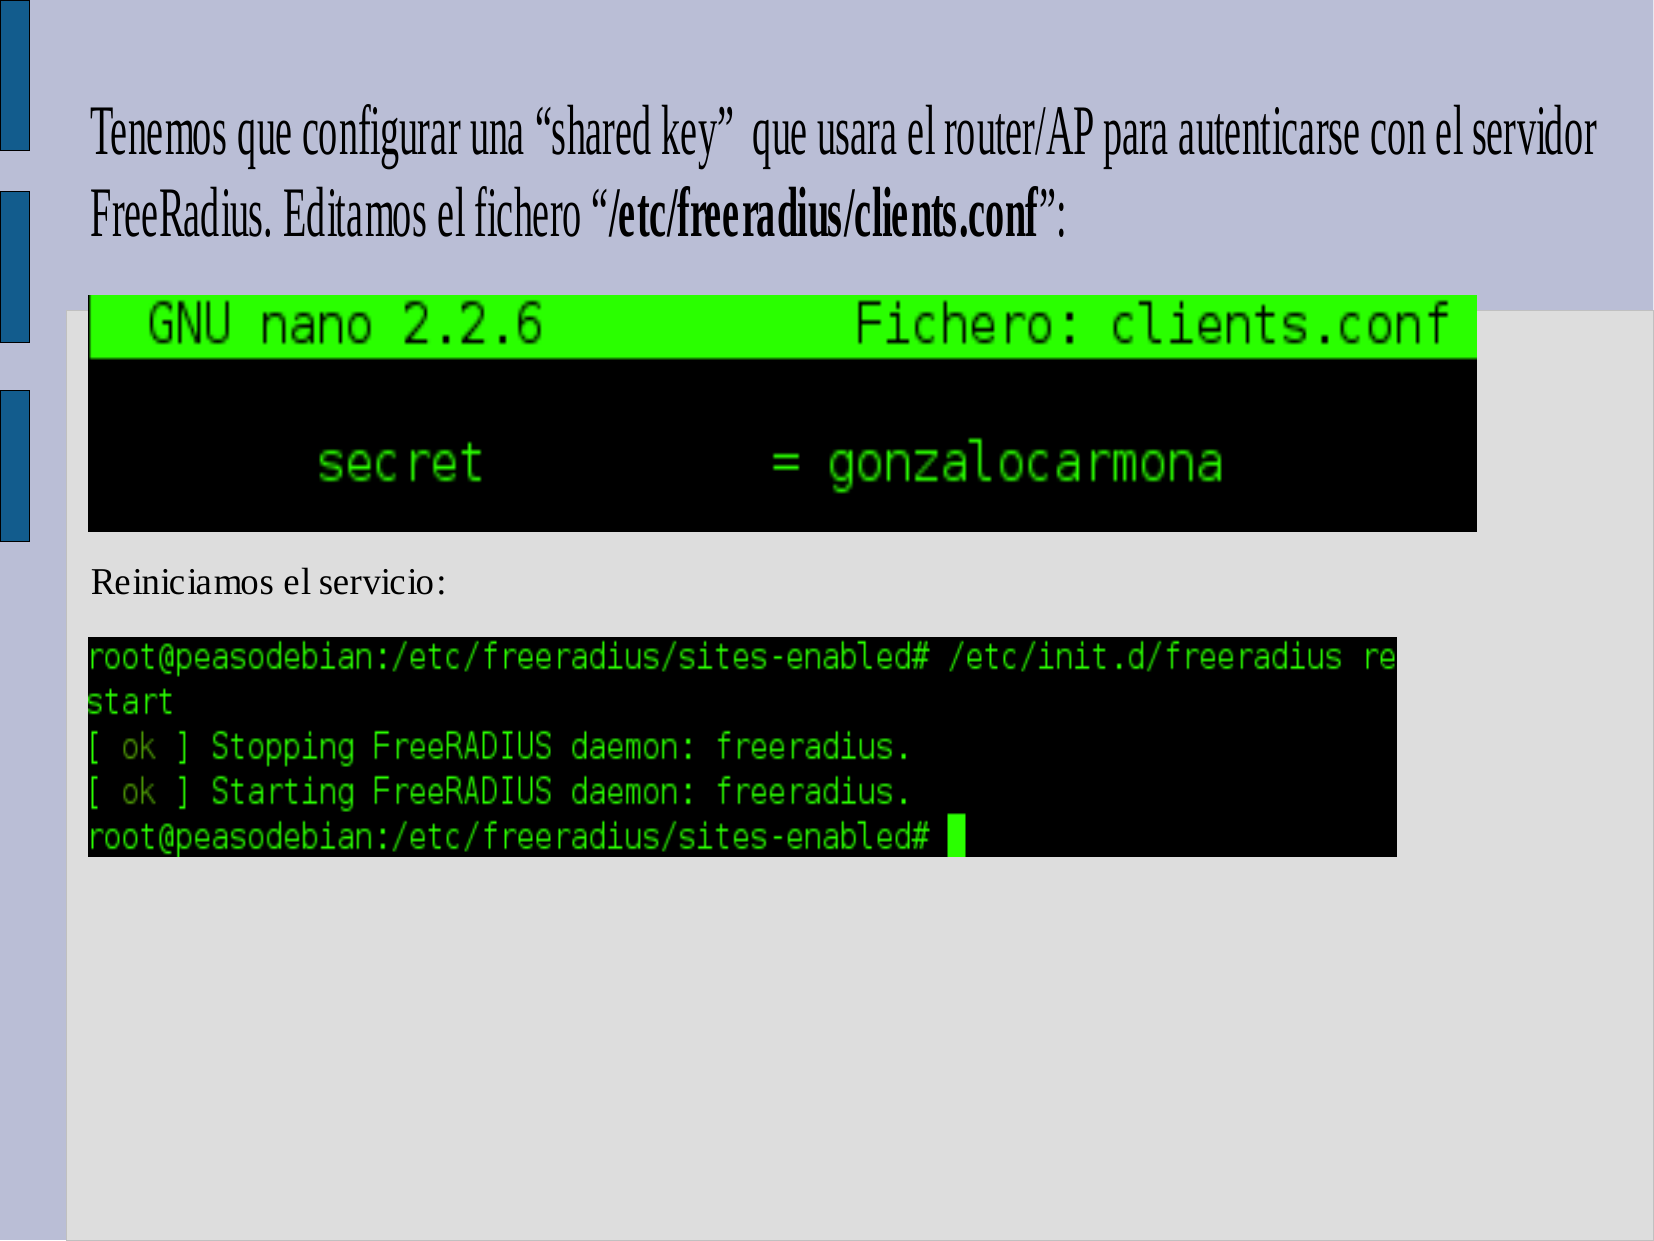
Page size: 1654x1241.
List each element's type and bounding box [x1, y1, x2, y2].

picture [88, 637, 1397, 857]
picture [88, 295, 1477, 532]
chart [88, 88, 1623, 827]
